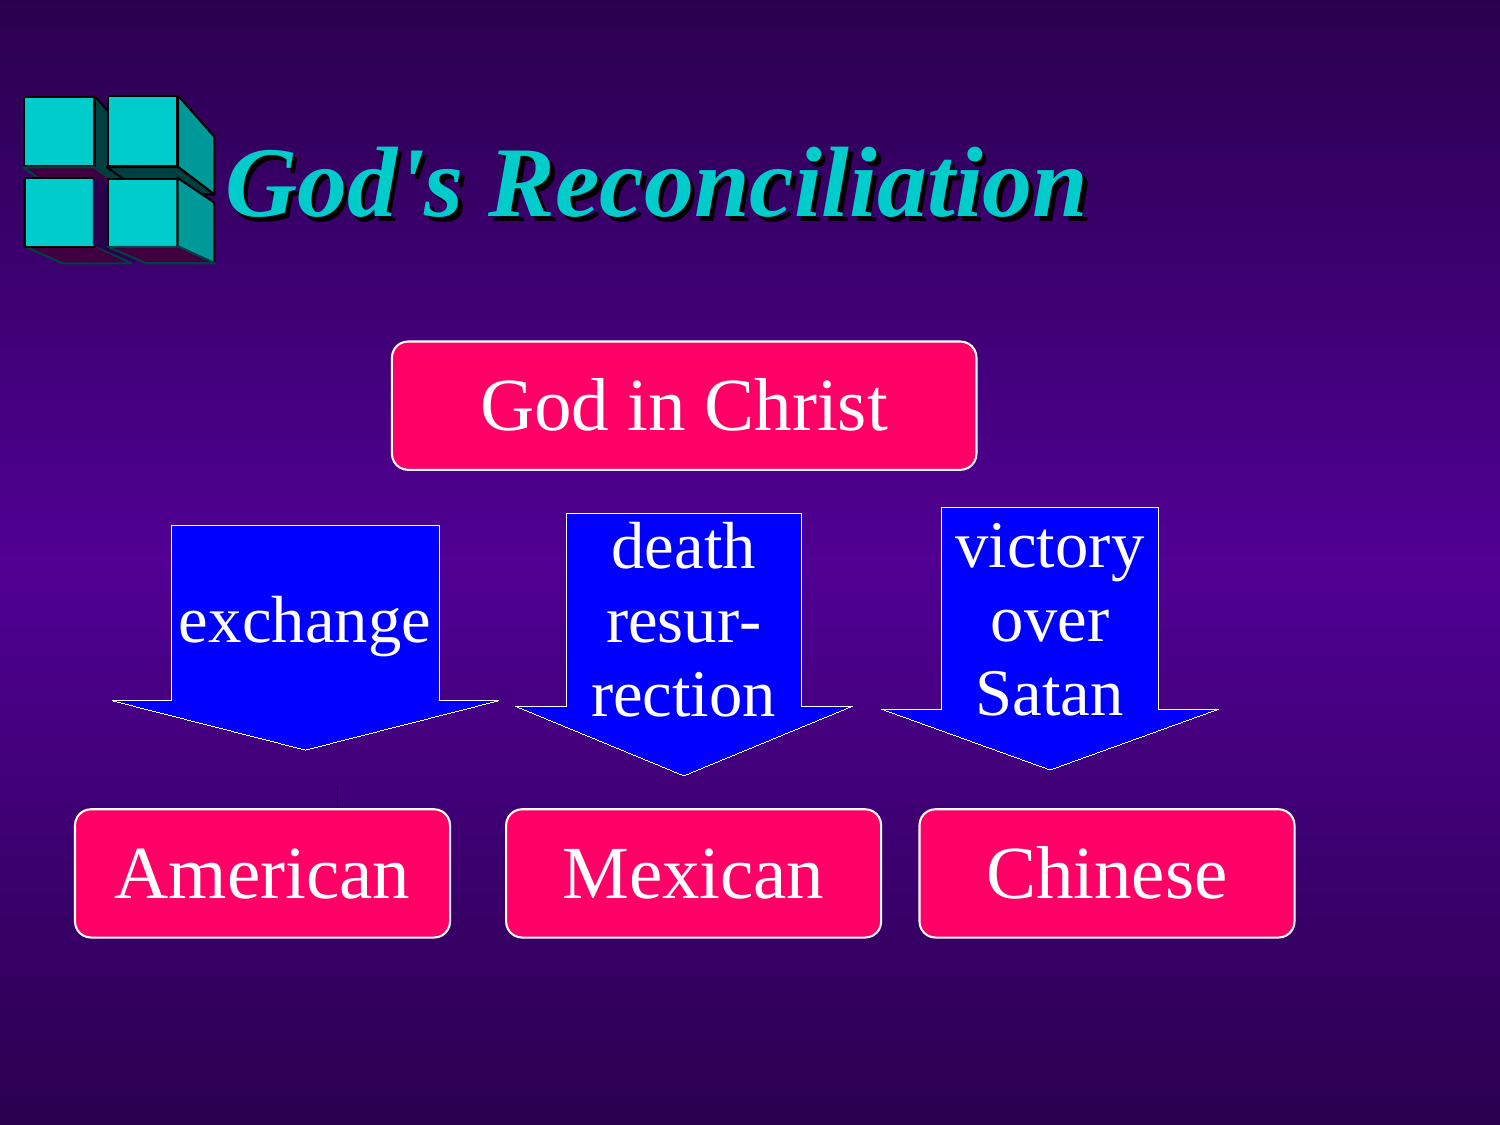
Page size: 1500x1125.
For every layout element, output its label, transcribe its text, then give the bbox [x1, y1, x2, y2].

text_box victory over Satan [881, 507, 1219, 770]
text_box Mexican [506, 809, 882, 938]
text_box God in Christ [391, 341, 977, 470]
text_box American [75, 809, 451, 938]
title God's Reconciliation [224, 55, 1388, 311]
text_box Chinese [919, 809, 1295, 938]
text_box exchange [112, 525, 499, 751]
text_box death resur- rection [515, 513, 853, 776]
